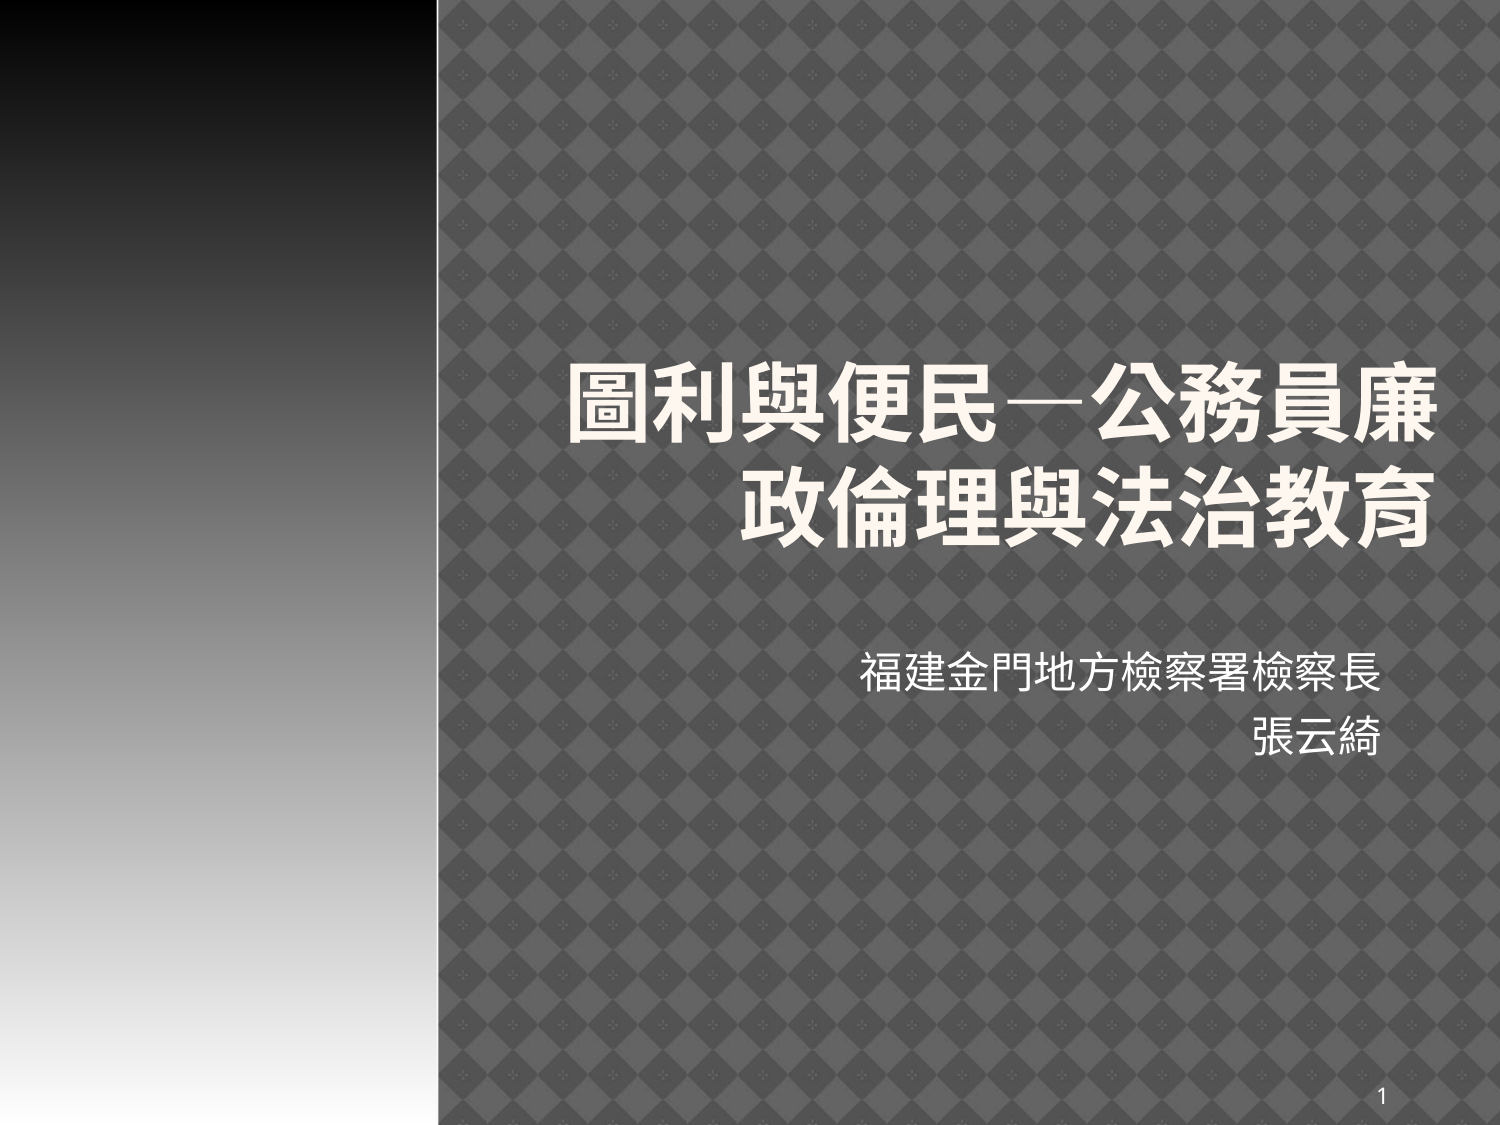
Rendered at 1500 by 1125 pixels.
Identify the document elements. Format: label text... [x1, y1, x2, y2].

picture [439, 0, 1500, 1125]
subtitle 福建金門地方檢察署檢察長 張云綺 [550, 580, 1390, 762]
title 圖利與便民—公務員廉政倫理與法治教育 [478, 87, 1447, 558]
slide_number <編號> [1292, 1075, 1390, 1113]
